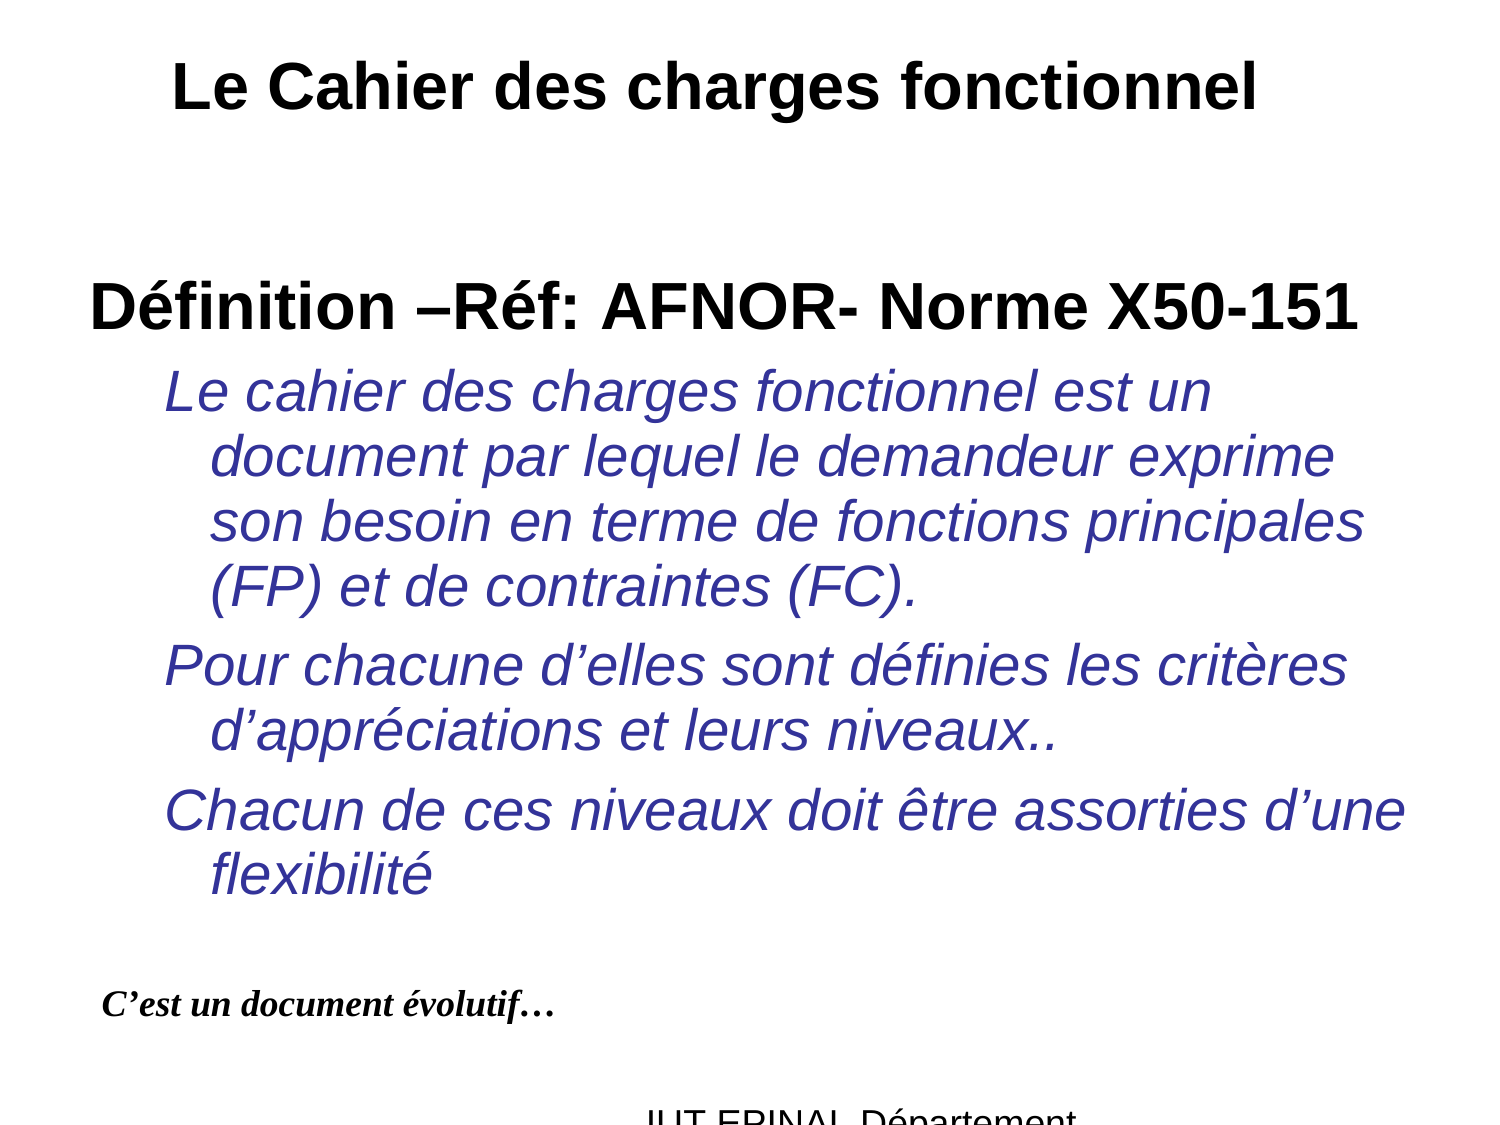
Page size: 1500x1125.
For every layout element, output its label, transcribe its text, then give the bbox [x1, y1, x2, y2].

list Définition –Réf: AFNOR- Norme X50-151 Le cahier des charges fonctionnel est un document par lequel le demandeur exprime son besoin en terme de fonctions principales (FP) et de contraintes (FC). Pour chacune d’elles sont définies les critères d’appréciations et leurs niveaux.. Chacun de ces niveaux doit être assorties d’une flexibilité [75, 262, 1426, 1059]
title Le Cahier des charges fonctionnel [112, 37, 1275, 138]
